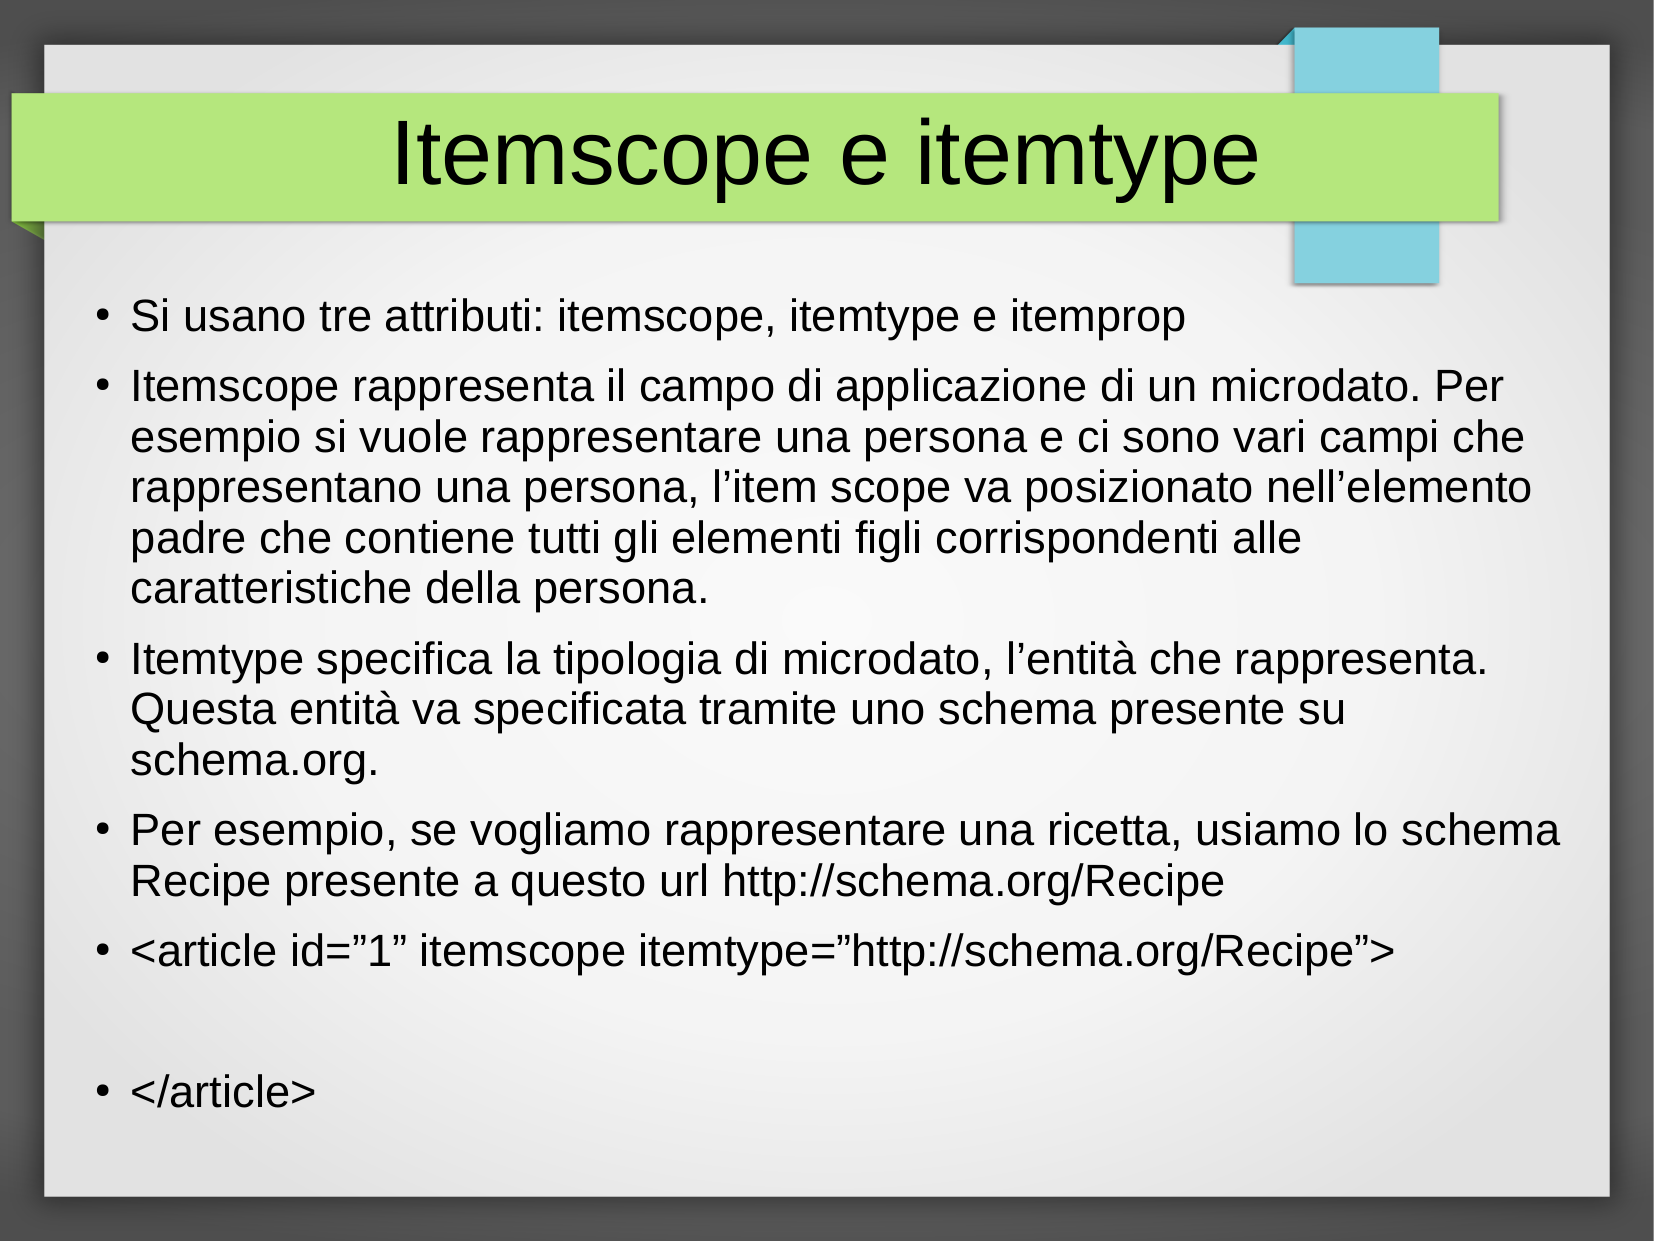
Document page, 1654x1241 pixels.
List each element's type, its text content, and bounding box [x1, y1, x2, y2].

title Itemscope e itemtype [82, 49, 1571, 257]
list Si usano tre attributi: itemscope, itemtype e itemprop Itemscope rappresenta il campo di applicazione di un microdato. Per esempio si vuole rappresentare una persona e ci sono vari campi che rappresentano una persona, l’item scope va posizionato nell’elemento padre che contiene tutti gli elementi figli corrispondenti alle caratteristiche della persona. Itemtype specifica la tipologia di microdato, l’entità che rappresenta. Questa entità va specificata tramite uno schema presente su schema.org. Per esempio, se vogliamo rappresentare una ricetta, usiamo lo schema Recipe presente a questo url http://schema.org/Recipe <article id=”1” itemscope itemtype=”http://schema.org/Recipe”> </article> [82, 290, 1571, 1123]
picture [0, 0, 1654, 1241]
